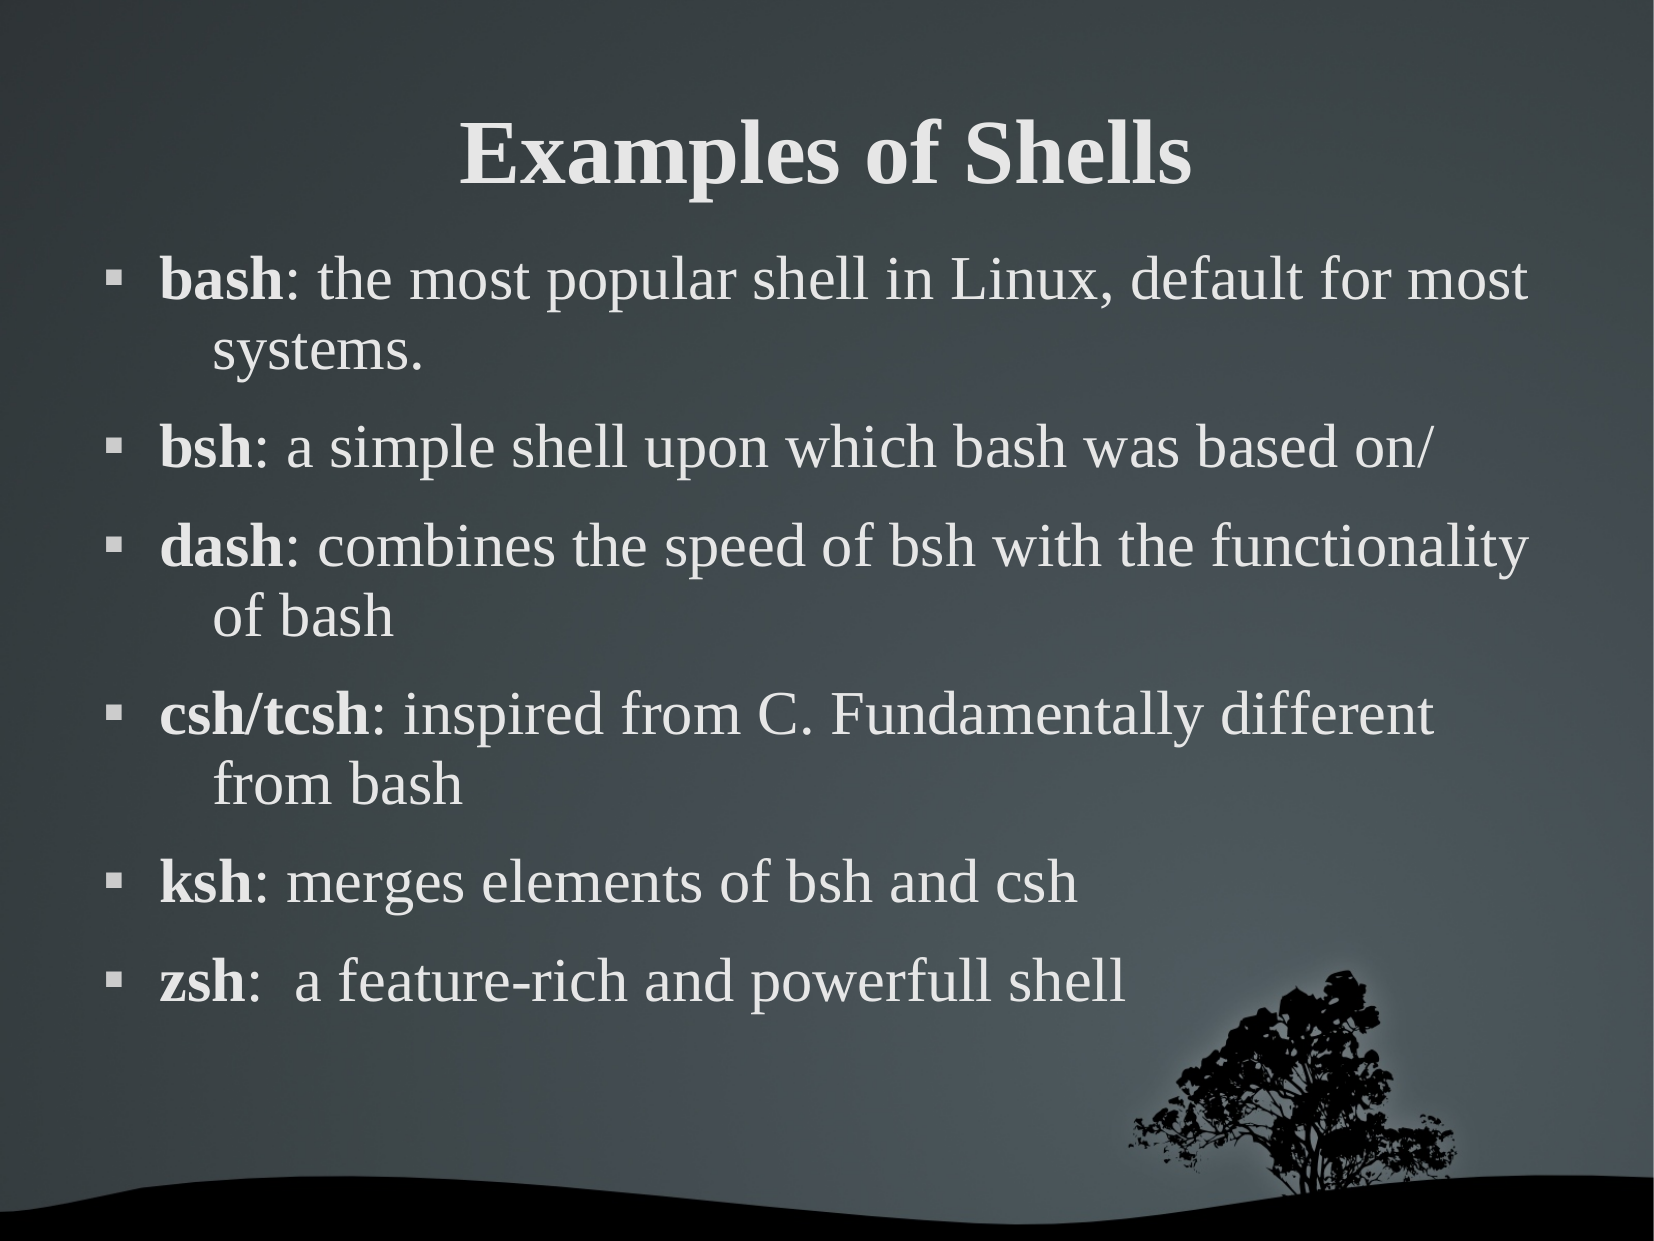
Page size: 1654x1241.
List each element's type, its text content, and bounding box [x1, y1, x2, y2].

list bash: the most popular shell in Linux, default for most systems. bsh: a simple shell upon which bash was based on/ dash: combines the speed of bsh with the functionality of bash csh/tcsh: inspired from C. Fundamentally different from bash ksh: merges elements of bsh and csh zsh: a feature-rich and powerfull shell [70, 244, 1559, 1190]
title Examples of Shells [82, 49, 1571, 257]
picture [0, 0, 1654, 1241]
